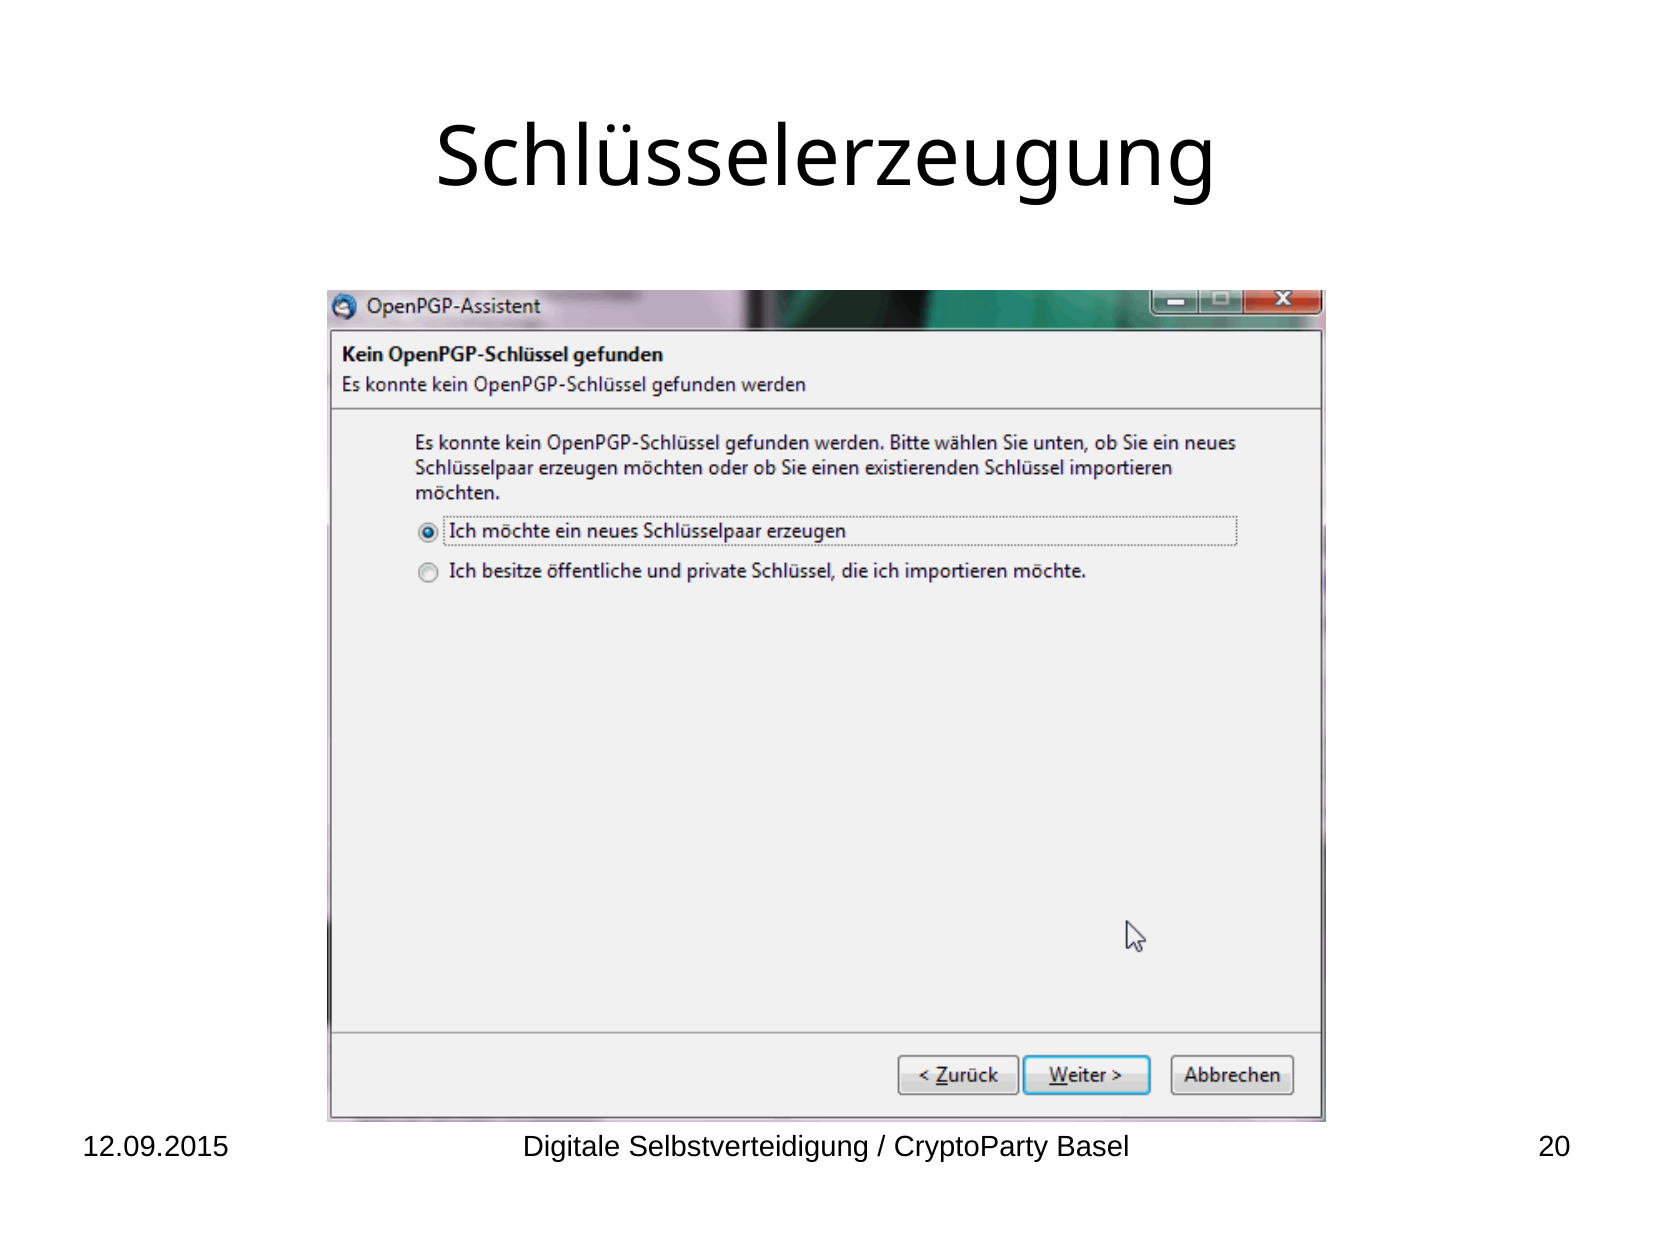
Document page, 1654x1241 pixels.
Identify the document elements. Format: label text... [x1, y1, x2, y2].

picture [327, 290, 1326, 1123]
title Schlüsselerzeugung [82, 49, 1571, 257]
